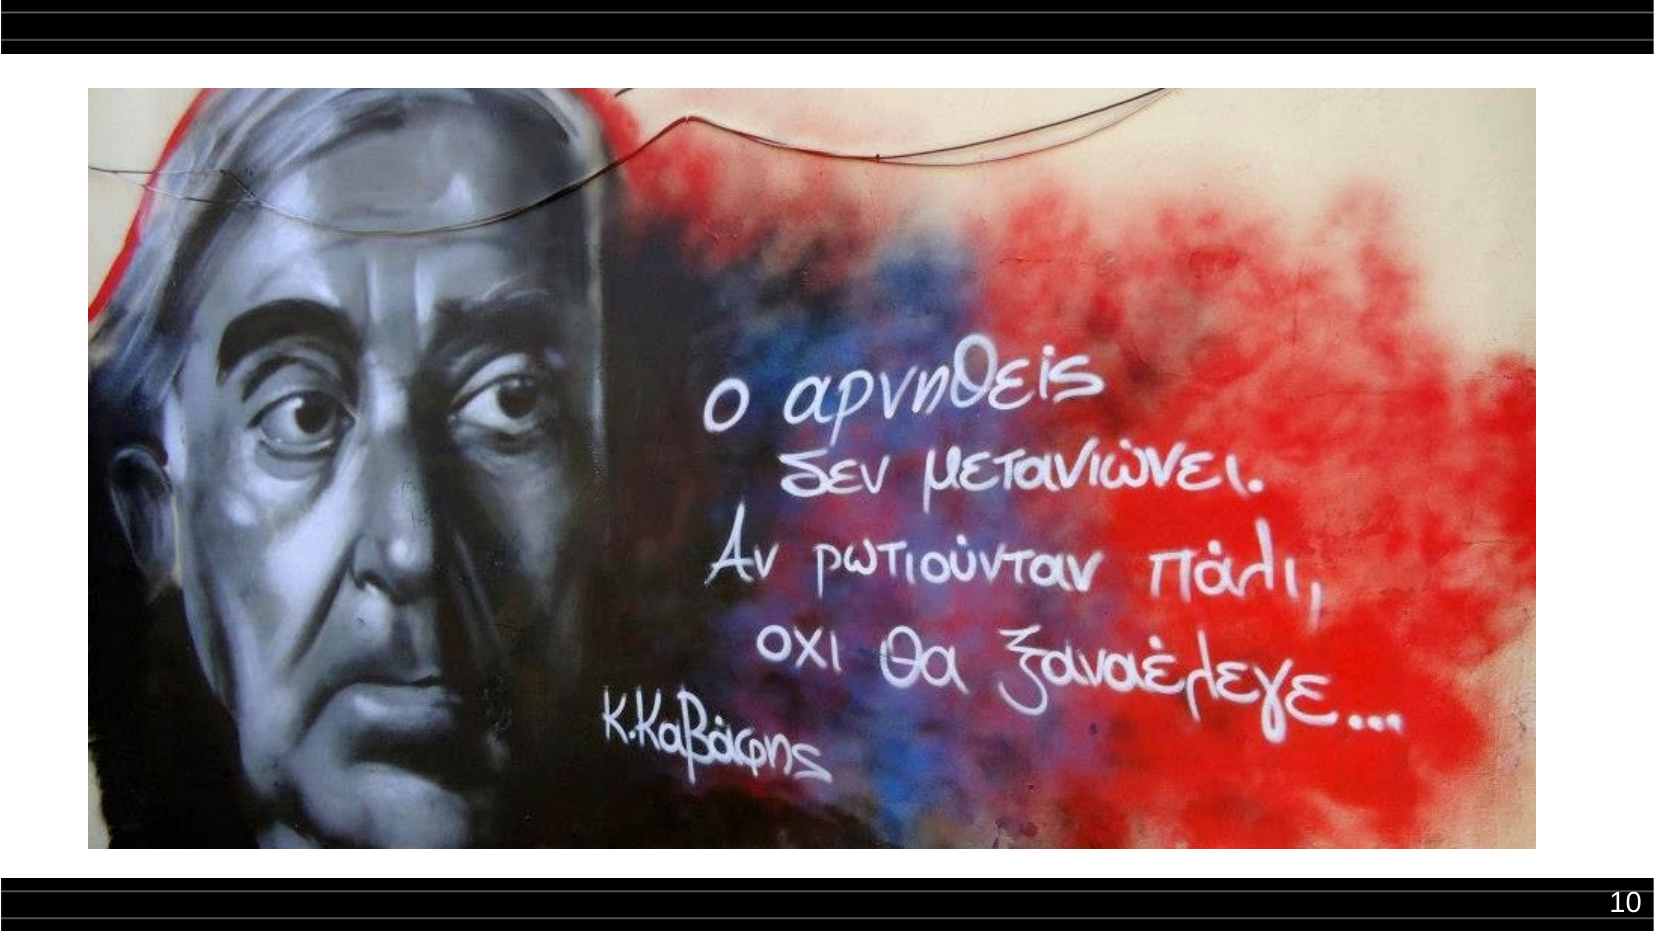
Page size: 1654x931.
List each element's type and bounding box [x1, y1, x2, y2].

picture [1, 0, 1654, 54]
picture [88, 88, 1536, 849]
picture [1, 878, 1654, 931]
